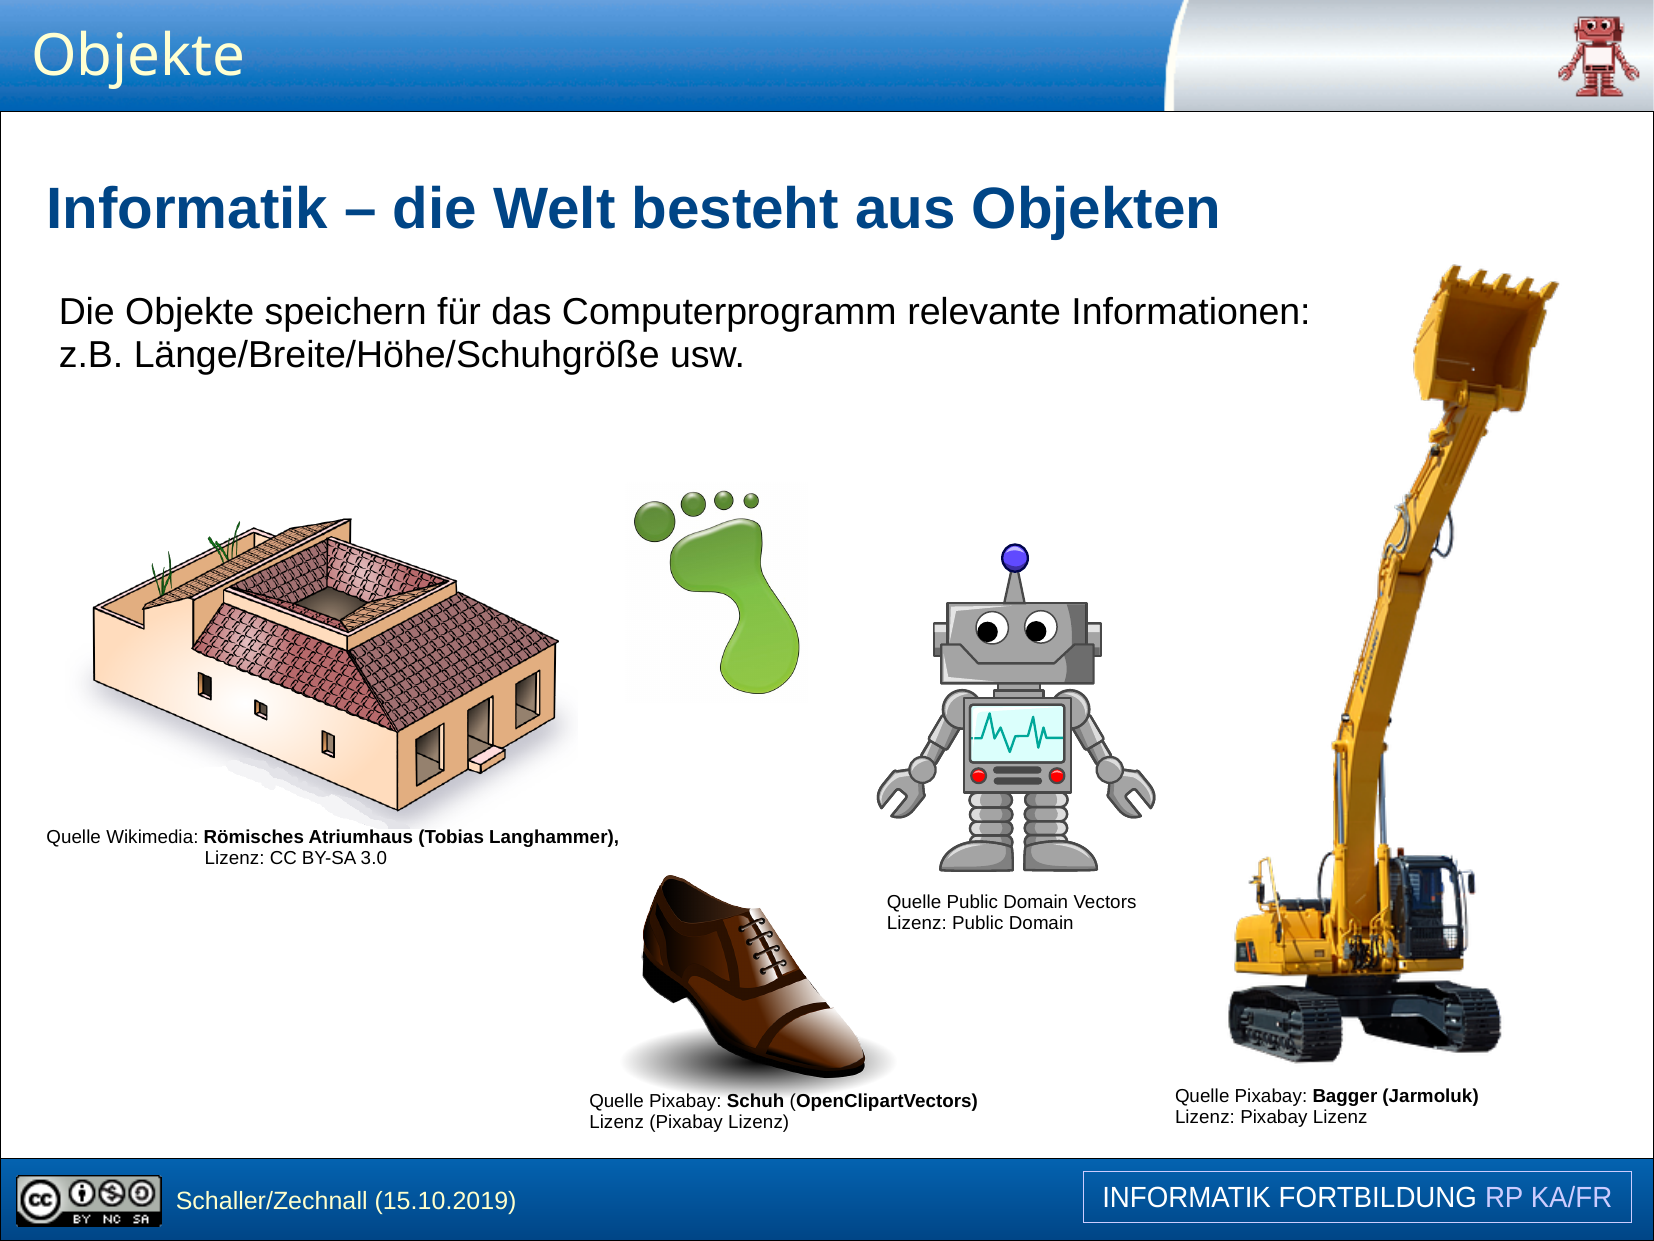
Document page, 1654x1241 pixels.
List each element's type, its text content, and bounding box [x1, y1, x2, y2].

title Objekte [31, 14, 1151, 92]
text_box Die Objekte speichern für das Computerprogramm relevante Informationen: z.B. Länge/Breite/Höhe/Schuhgröße usw. [44, 283, 1357, 542]
text_box Quelle Public Domain Vectors Lizenz: Public Domain [872, 884, 1295, 942]
picture [16, 1175, 162, 1227]
text_box Quelle Wikimedia: Römisches Atriumhaus (Tobias Langhammer), Lizenz: CC BY-SA 3.0 [31, 819, 634, 876]
text_box Informatik – die Welt besteht aus Objekten [31, 168, 1044, 317]
picture [0, 0, 1654, 111]
picture [65, 542, 578, 829]
picture [619, 875, 898, 1083]
text_box Quelle Pixabay: Bagger (Jarmoluk) Lizenz: Pixabay Lizenz [1160, 1078, 1583, 1136]
picture [876, 141, 1654, 1142]
picture [625, 542, 808, 703]
text_box Quelle Pixabay: Schuh (OpenClipartVectors) Lizenz (Pixabay Lizenz) [574, 1083, 998, 1140]
